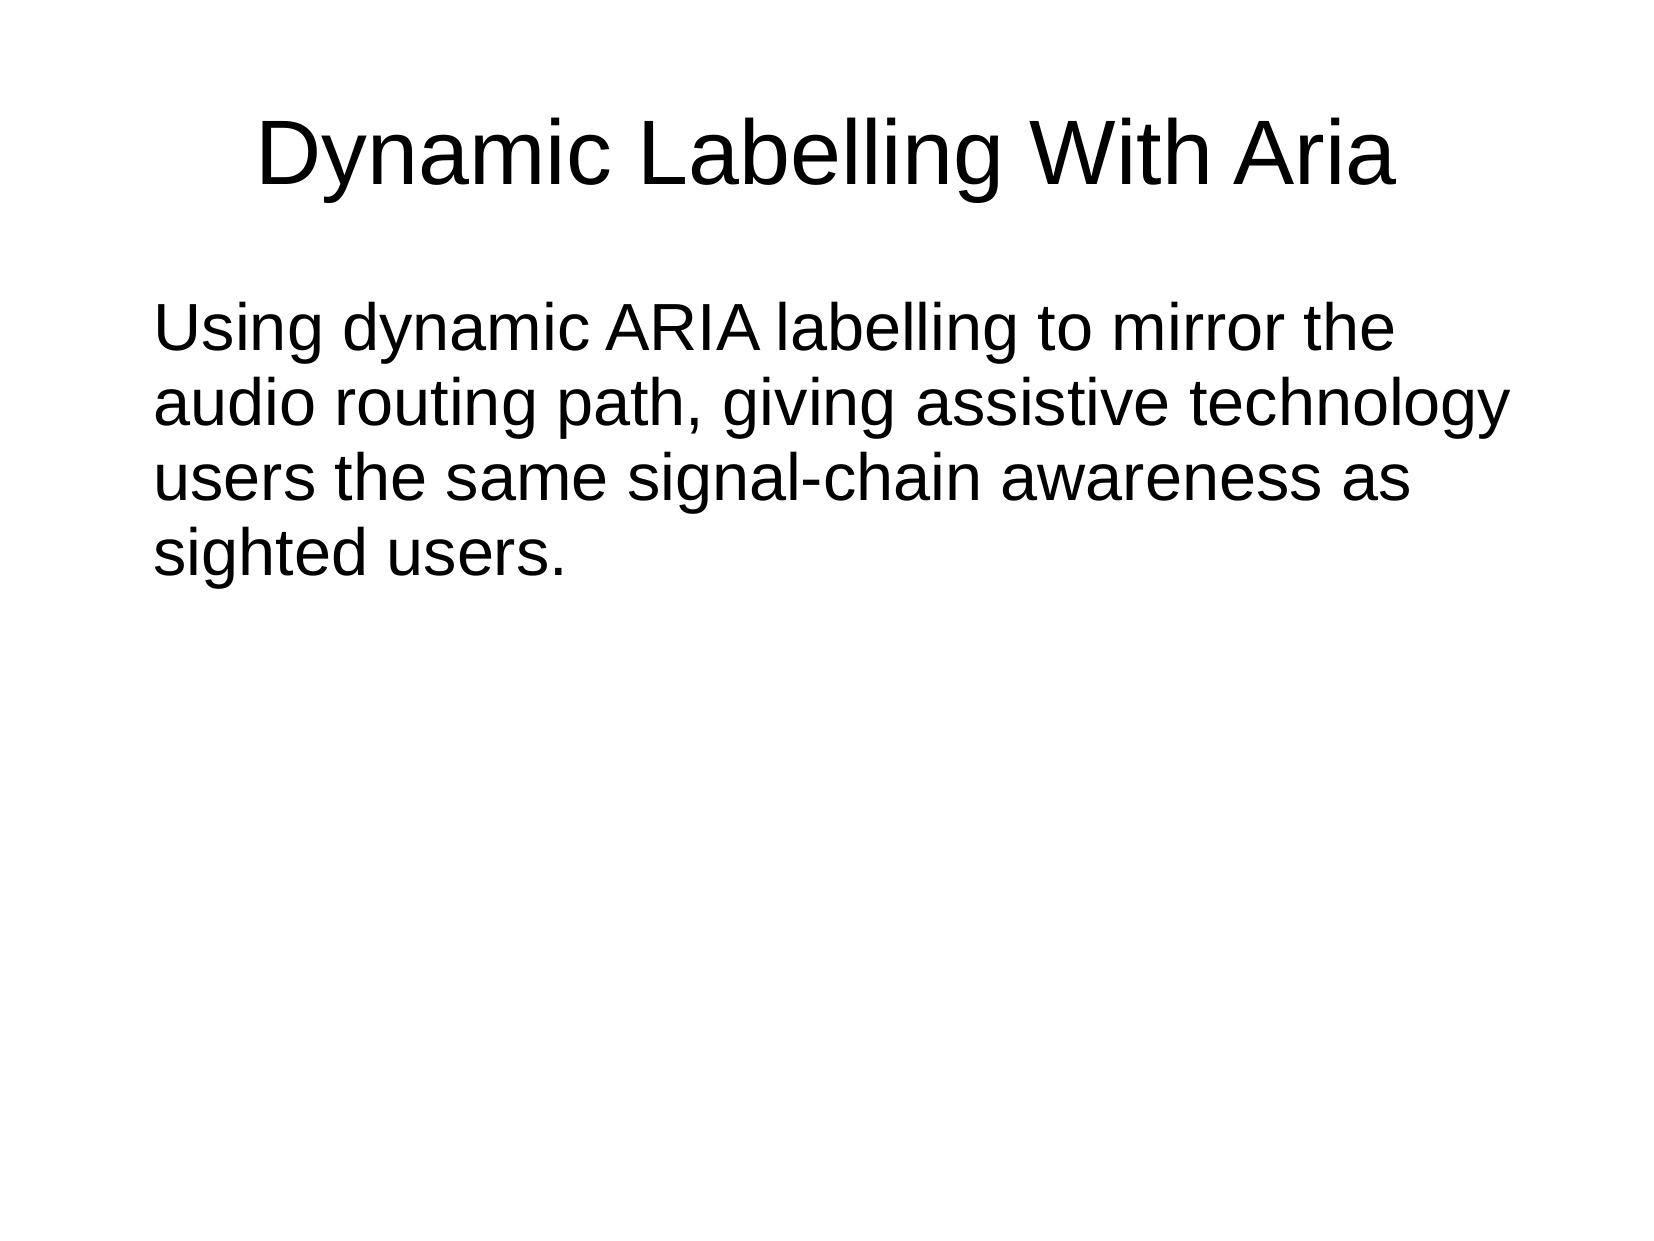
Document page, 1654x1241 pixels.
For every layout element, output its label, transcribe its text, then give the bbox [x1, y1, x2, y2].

title Dynamic Labelling With Aria [82, 49, 1571, 257]
list Using dynamic ARIA labelling to mirror the audio routing path, giving assistive technology users the same signal-chain awareness as sighted users. [82, 290, 1571, 1109]
